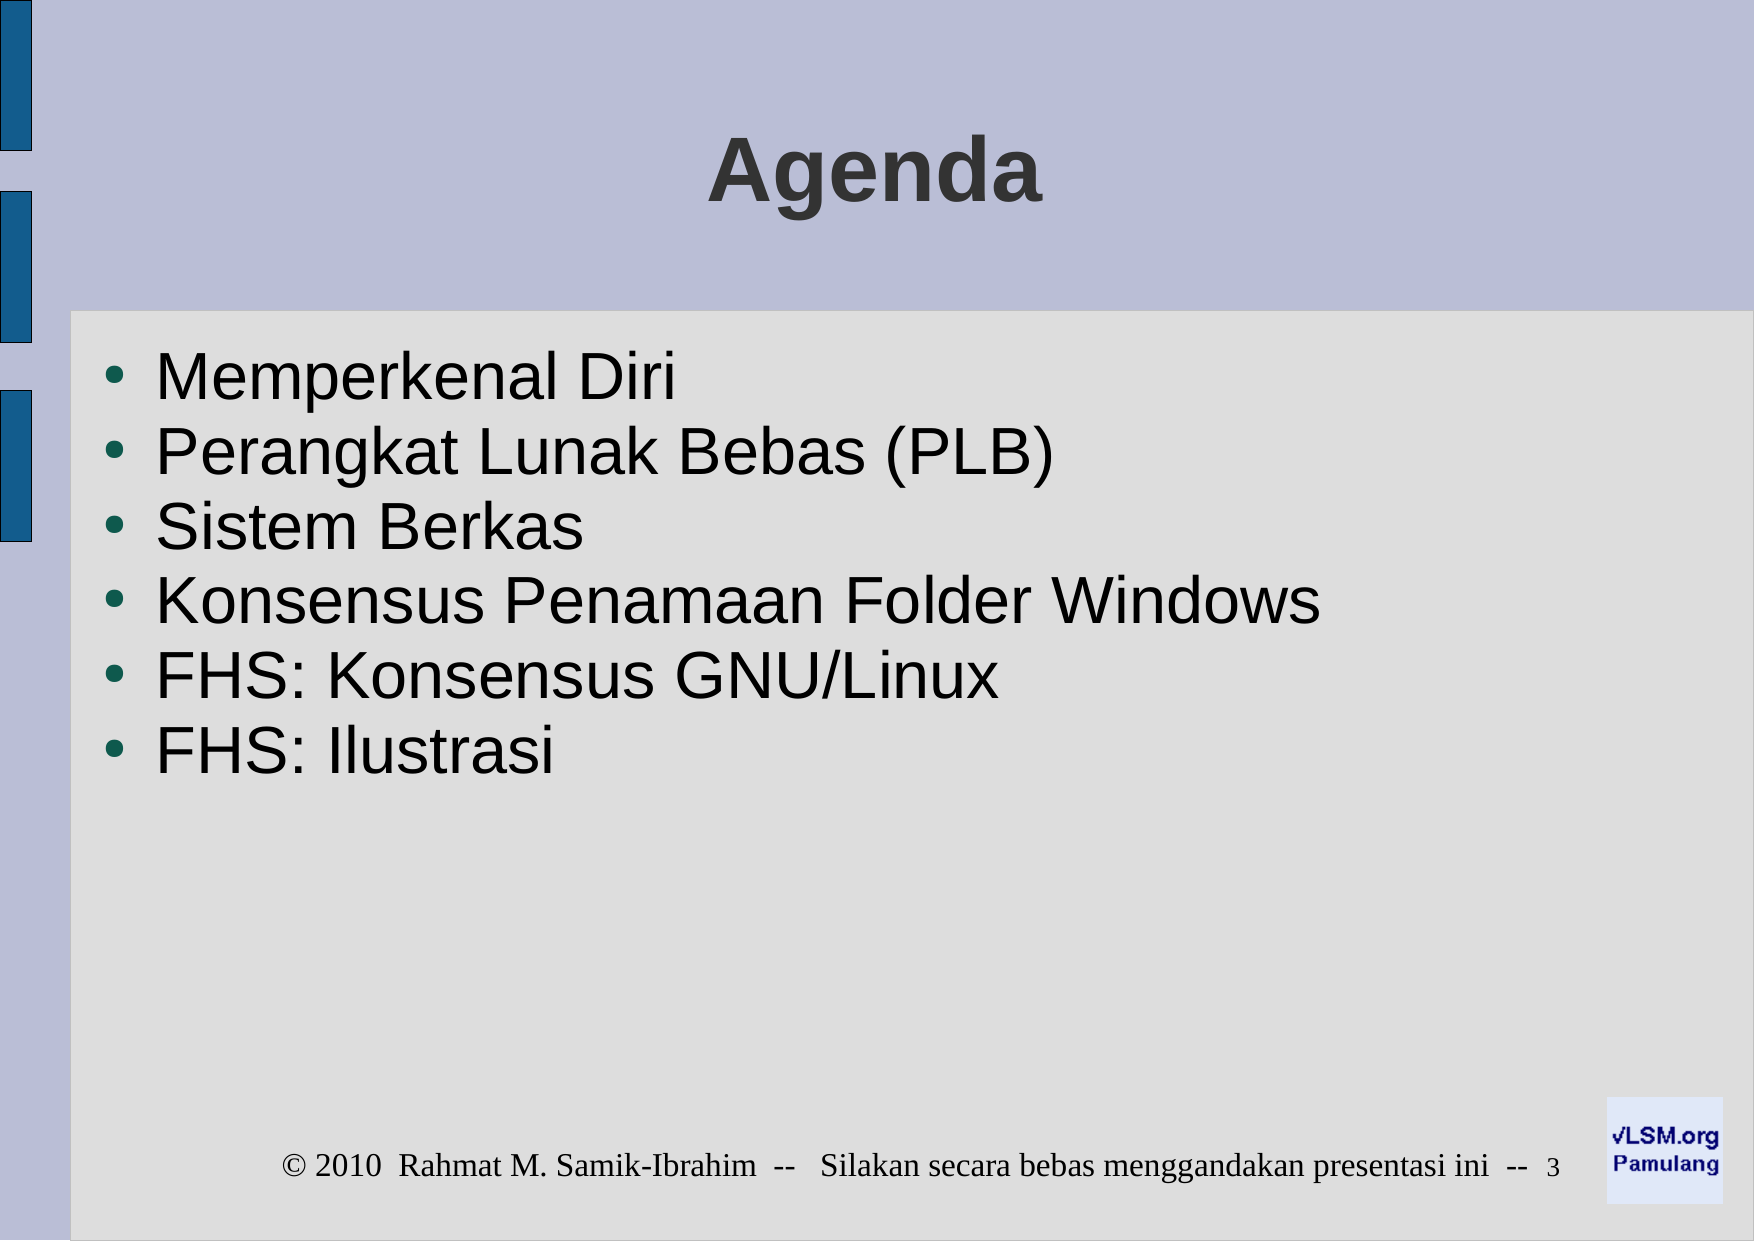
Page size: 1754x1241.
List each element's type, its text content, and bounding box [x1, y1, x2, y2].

picture [1607, 1097, 1723, 1204]
title Agenda [90, 115, 1659, 223]
list Memperkenal Diri Perangkat Lunak Bebas (PLB) Sistem Berkas Konsensus Penamaan Folder Windows FHS: Konsensus GNU/Linux FHS: Ilustrasi [84, 339, 1555, 860]
